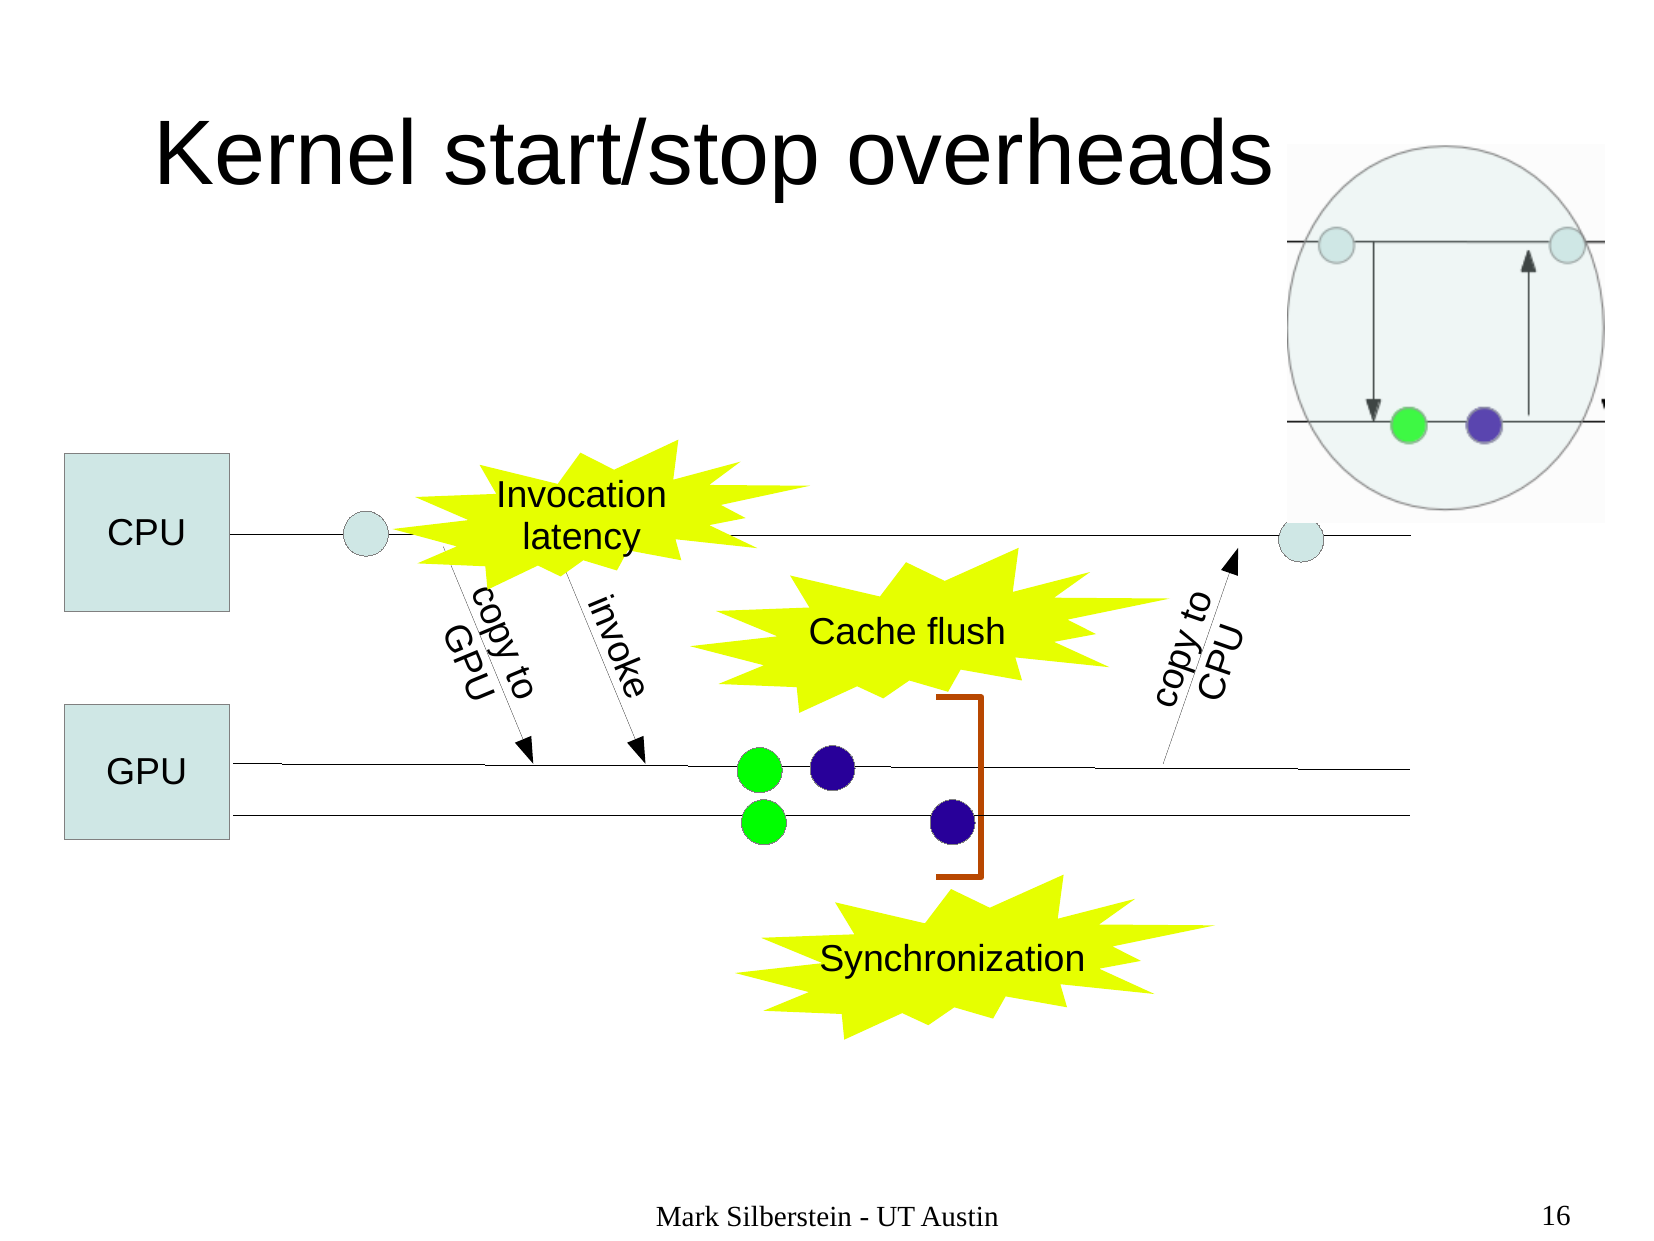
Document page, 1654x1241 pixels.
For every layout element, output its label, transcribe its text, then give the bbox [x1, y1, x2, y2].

picture [1287, 144, 1605, 523]
text_box [741, 799, 787, 845]
text_box [737, 747, 783, 793]
text_box [930, 799, 976, 845]
text_box [343, 511, 389, 557]
text_box [1278, 522, 1324, 563]
text_box [810, 745, 856, 791]
title Kernel start/stop overheads [0, 49, 1459, 257]
text_box CPU [64, 453, 230, 612]
text_box Cache flush [690, 547, 1171, 713]
text_box Synchronization [735, 874, 1216, 1040]
text_box Invocation latency [392, 439, 811, 590]
text_box GPU [64, 704, 230, 840]
